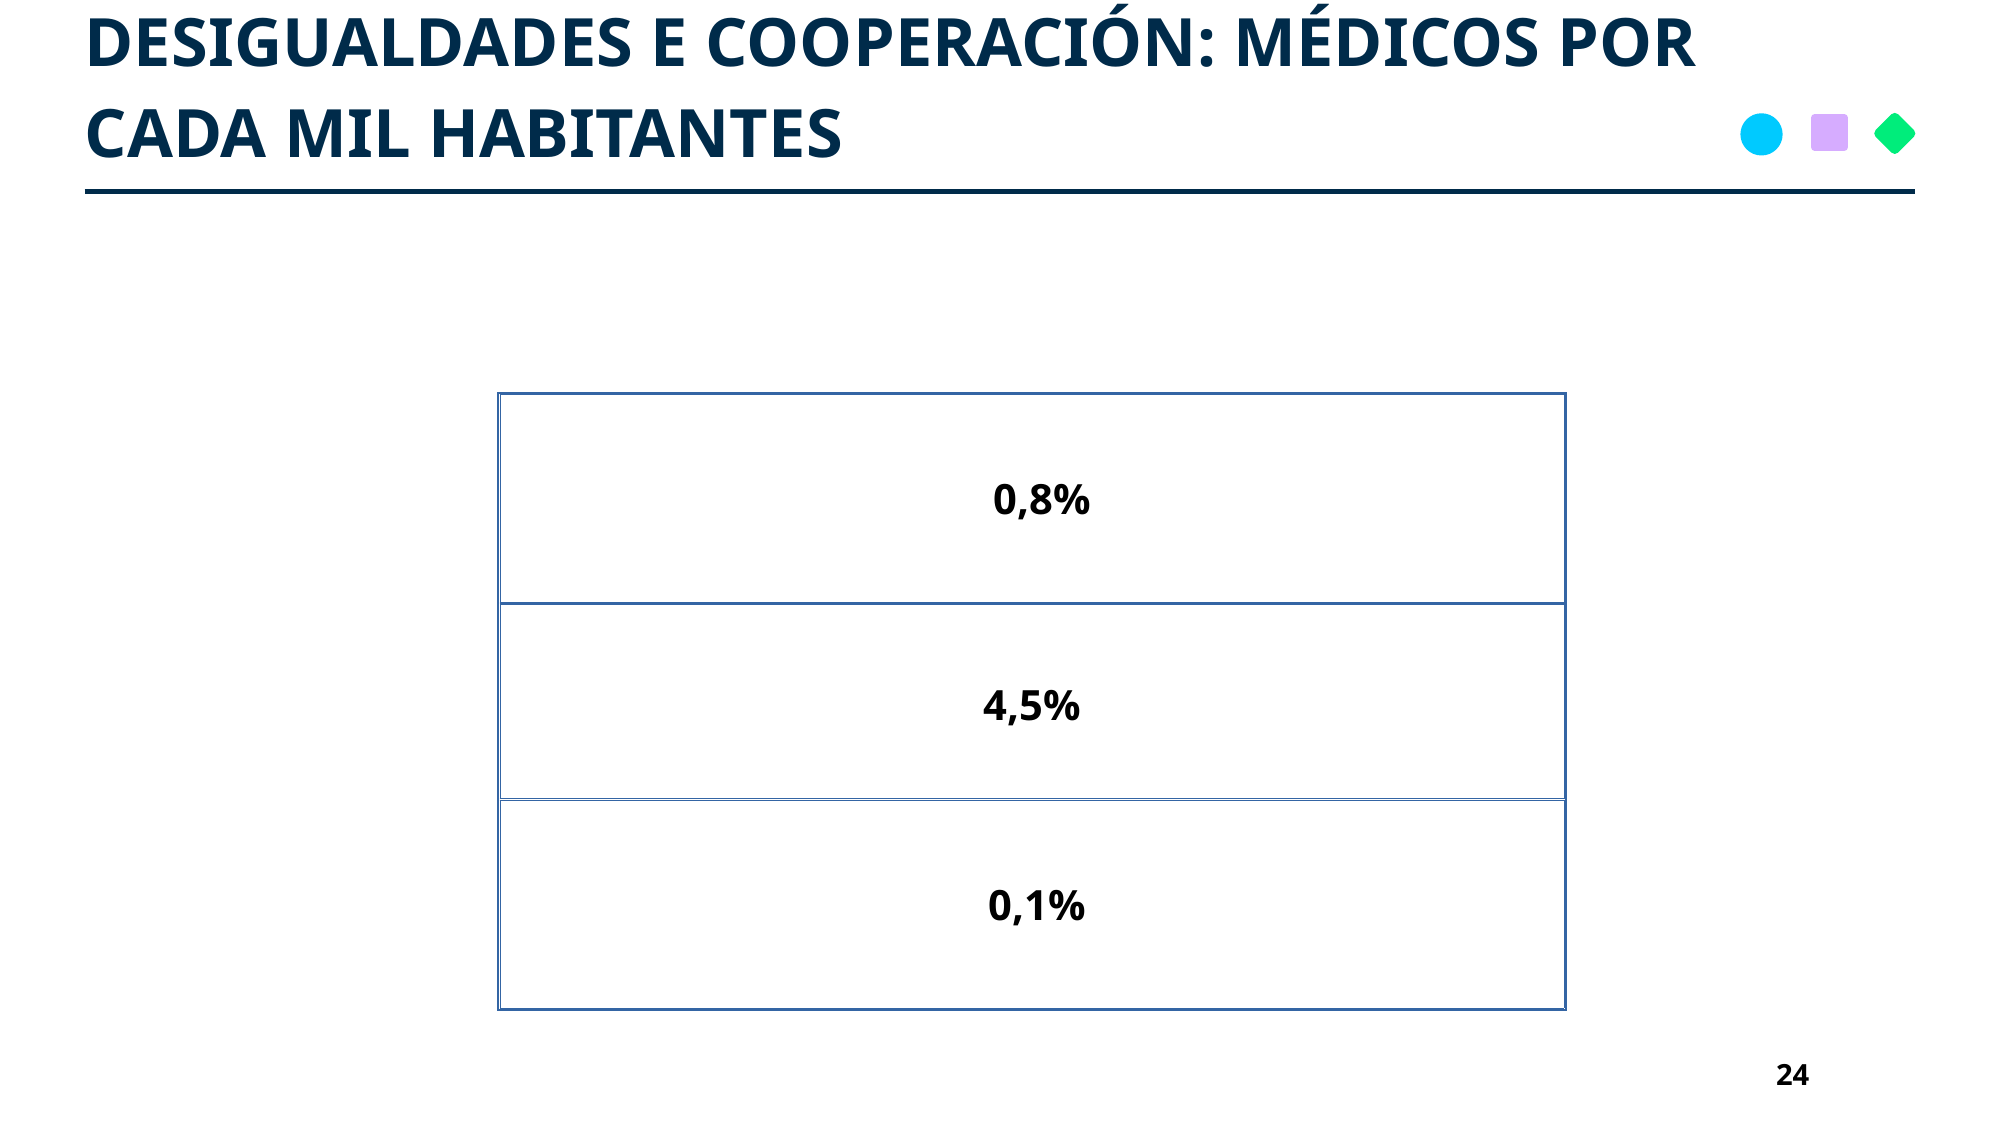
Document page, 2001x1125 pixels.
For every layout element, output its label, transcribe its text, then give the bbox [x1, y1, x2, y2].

title DESIGUALDADES E COOPERACIÓN: MÉDICOS POR CADA MIL HABITANTES [84, 0, 1713, 178]
table_header 0,8% [501, 395, 1564, 602]
table_cell 4,5% [501, 605, 1564, 798]
table_cell 0,1% [501, 801, 1565, 1009]
